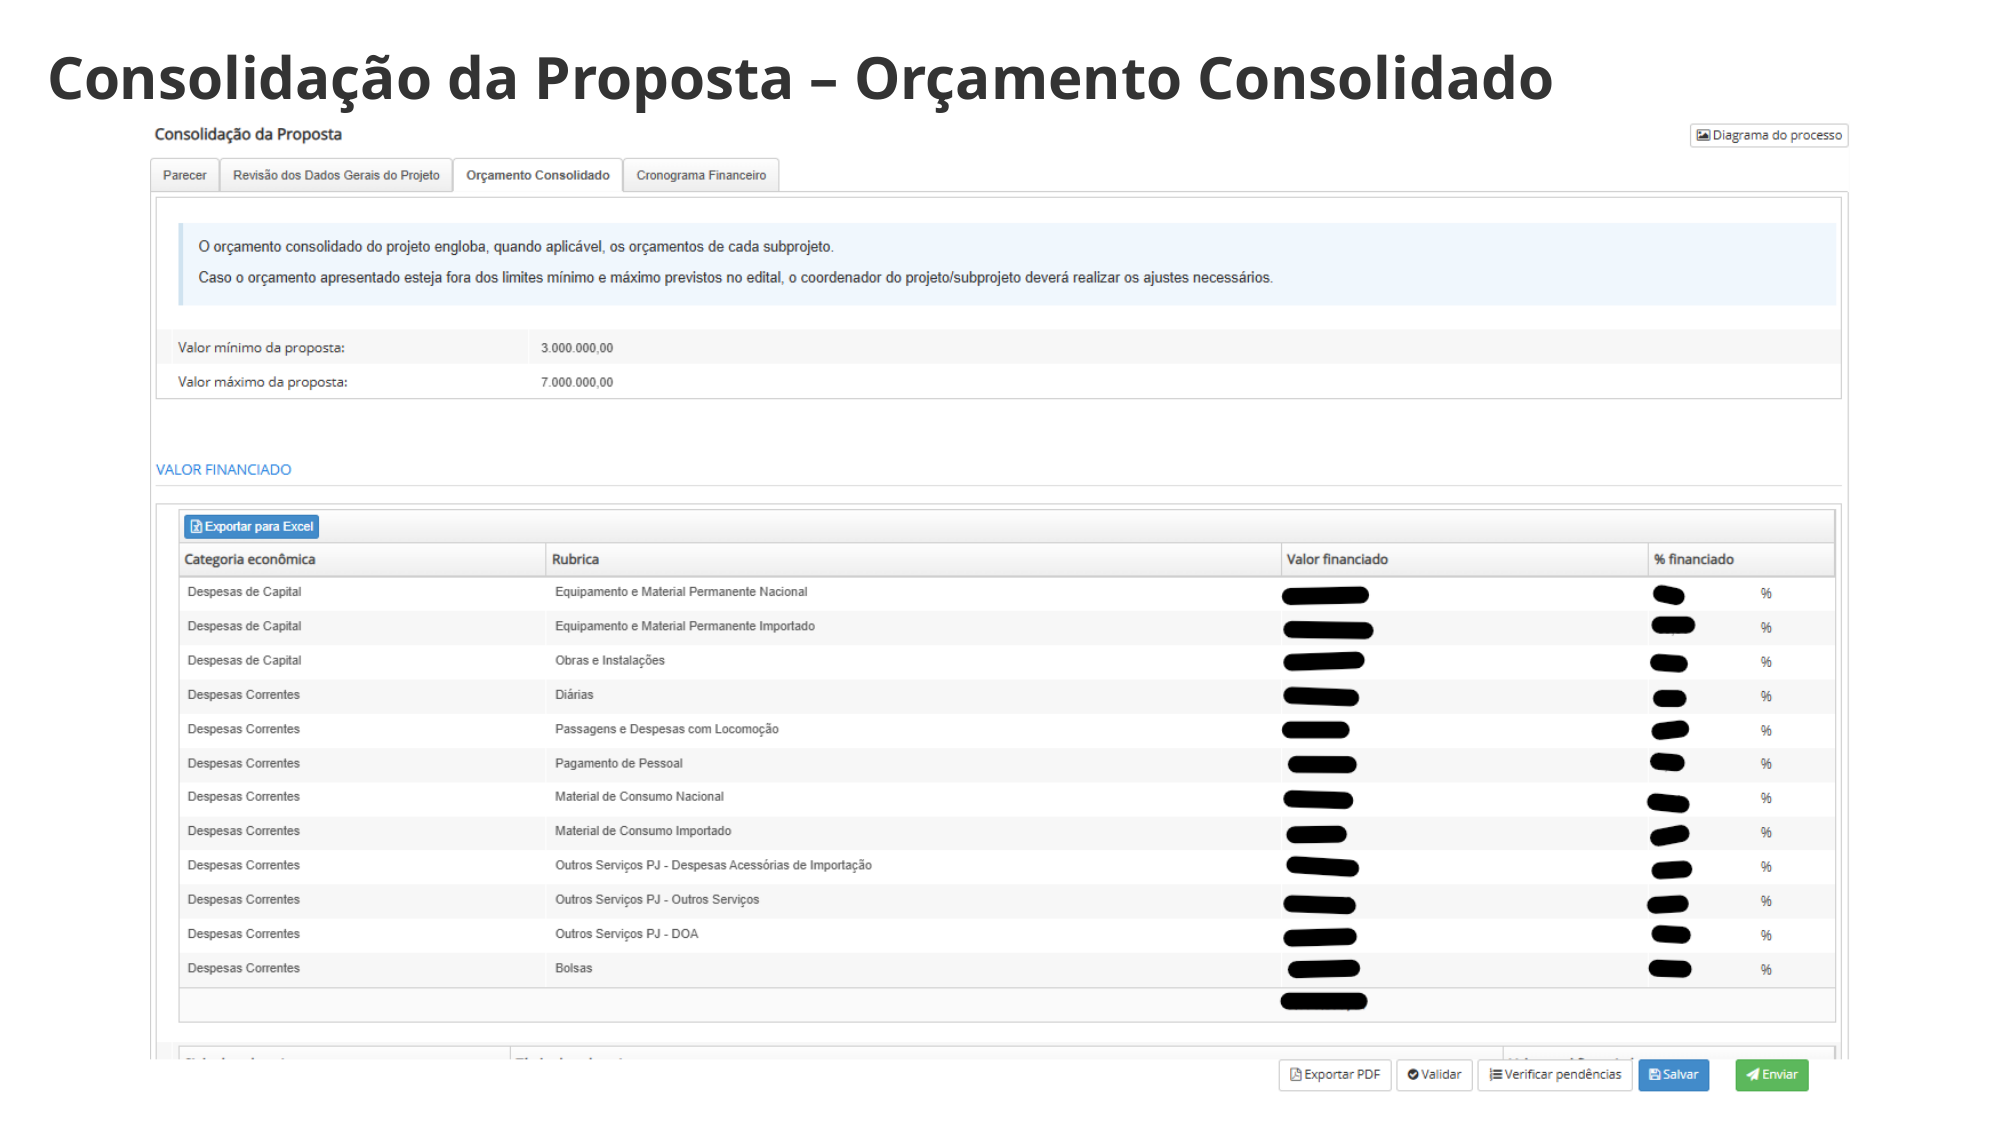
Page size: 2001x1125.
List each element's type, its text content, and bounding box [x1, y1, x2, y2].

title Consolidação da Proposta – Orçamento Consolidado [32, 29, 1982, 120]
picture [150, 119, 1850, 1096]
